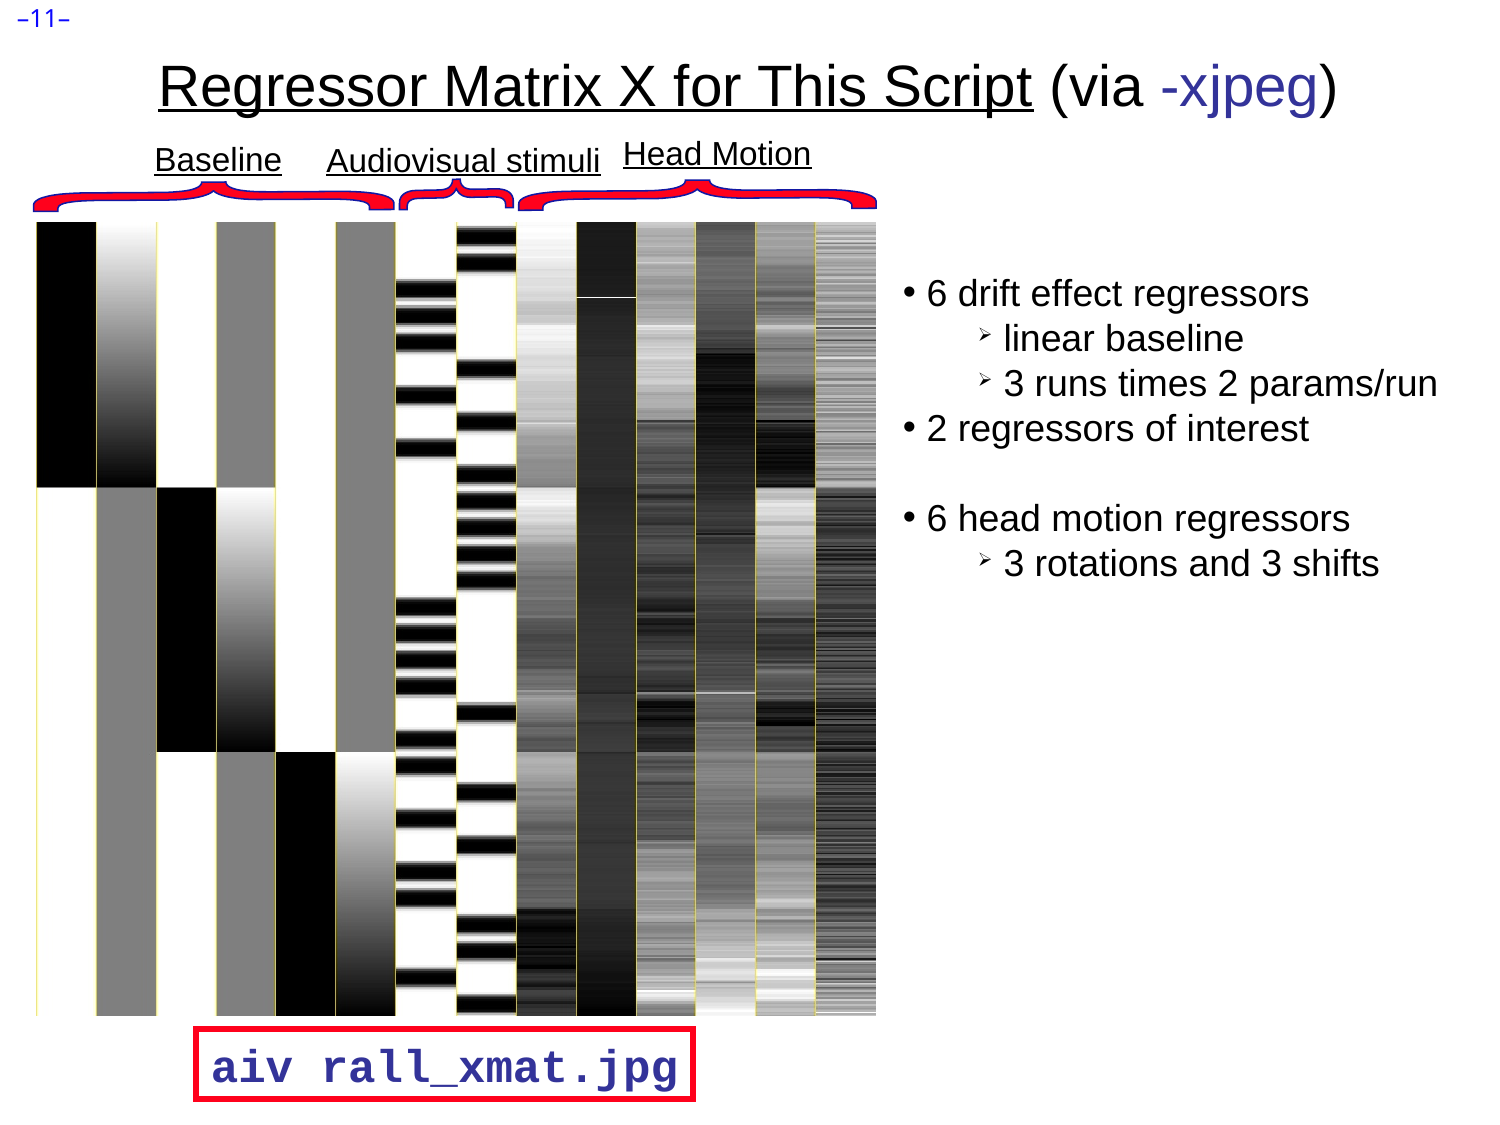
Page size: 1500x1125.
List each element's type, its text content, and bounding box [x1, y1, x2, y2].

text_box } [518, 180, 877, 211]
text_box } [33, 182, 394, 212]
text_box aiv rall_xmat.jpg [196, 1028, 694, 1100]
text_box } [399, 179, 514, 210]
picture [36, 222, 876, 1016]
title Regressor Matrix X for This Script (via -xjpeg) [111, 20, 1387, 146]
text_box Audiovisual stimuli [311, 131, 617, 187]
text_box Head Motion [608, 124, 827, 180]
text_box Baseline [139, 130, 298, 187]
text_box 6 drift effect regressors linear baseline 3 runs times 2 params/run 2 regressors of interest 6 head motion regressors 3 rotations and 3 shifts [888, 261, 1459, 592]
